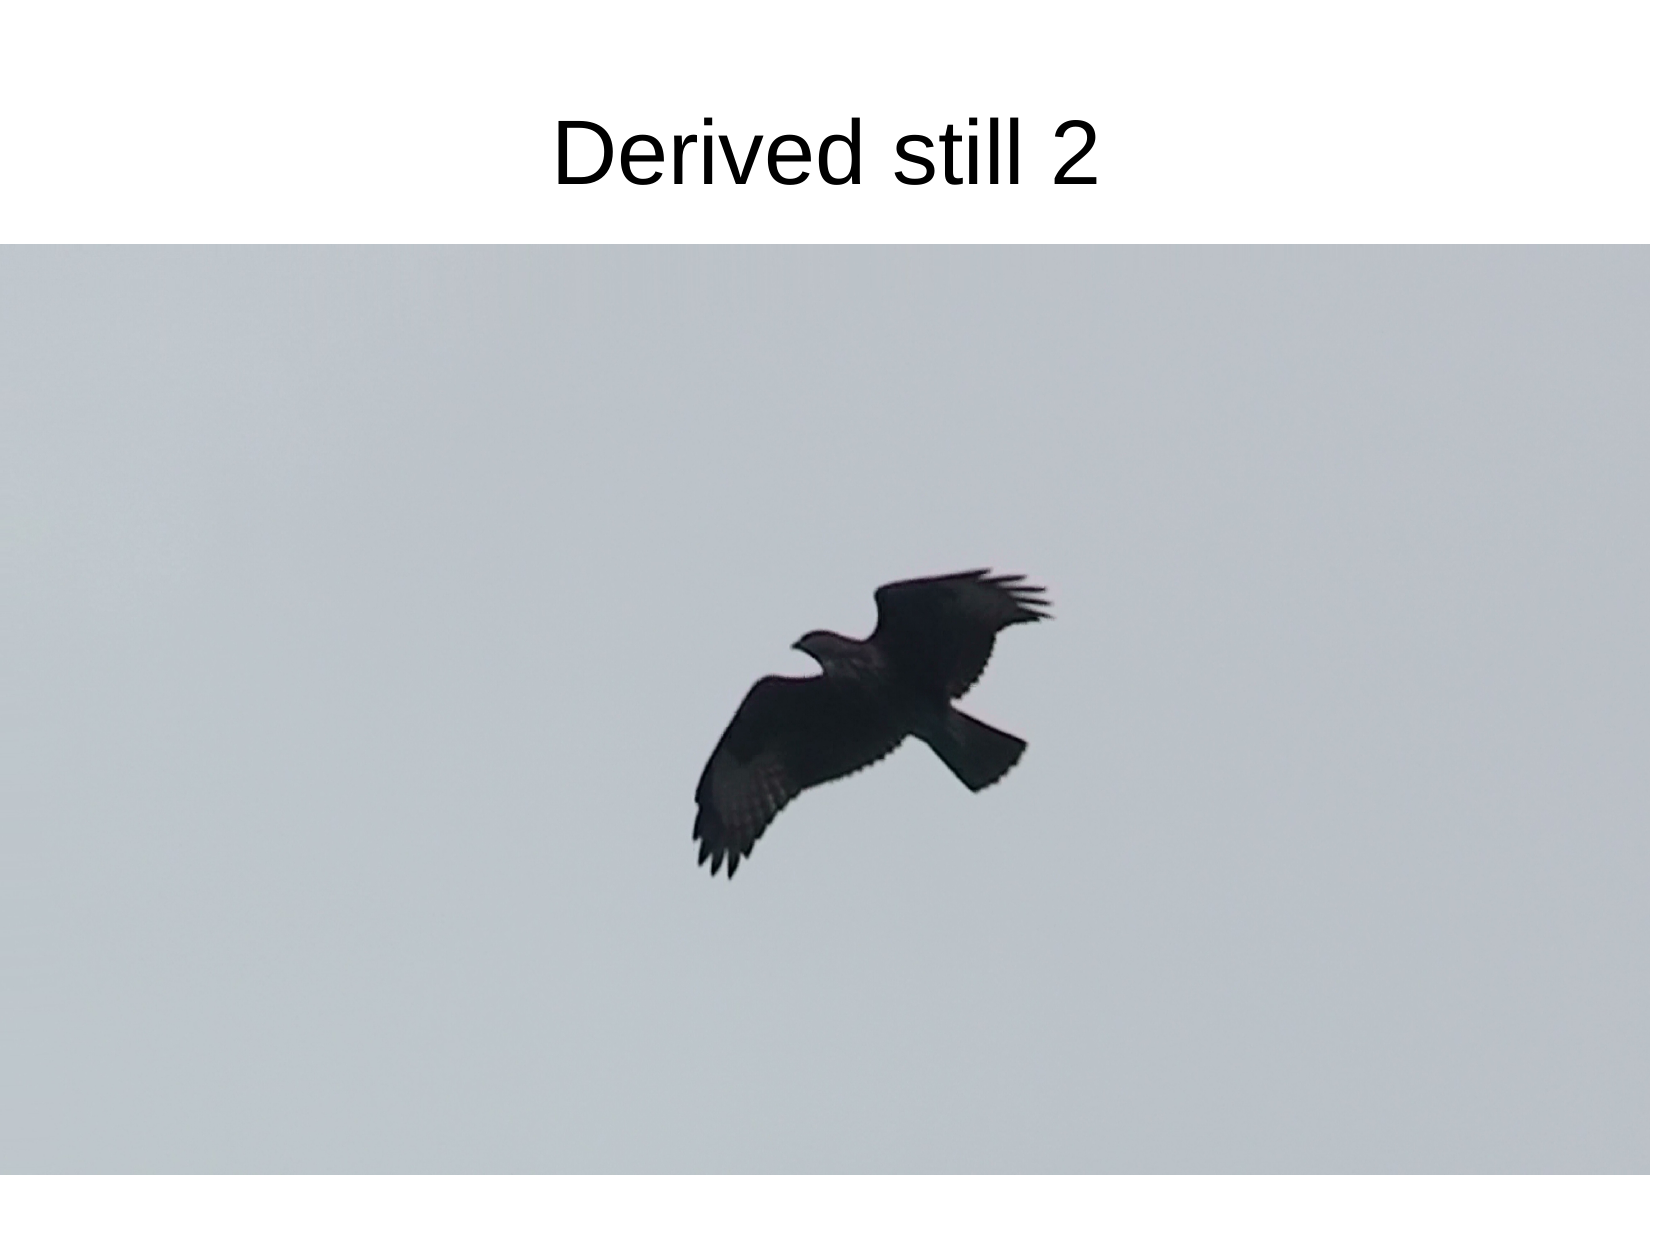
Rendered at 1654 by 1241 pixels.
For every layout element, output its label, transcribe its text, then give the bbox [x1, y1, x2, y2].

picture [0, 244, 1650, 1176]
title Derived still 2 [82, 56, 1571, 244]
